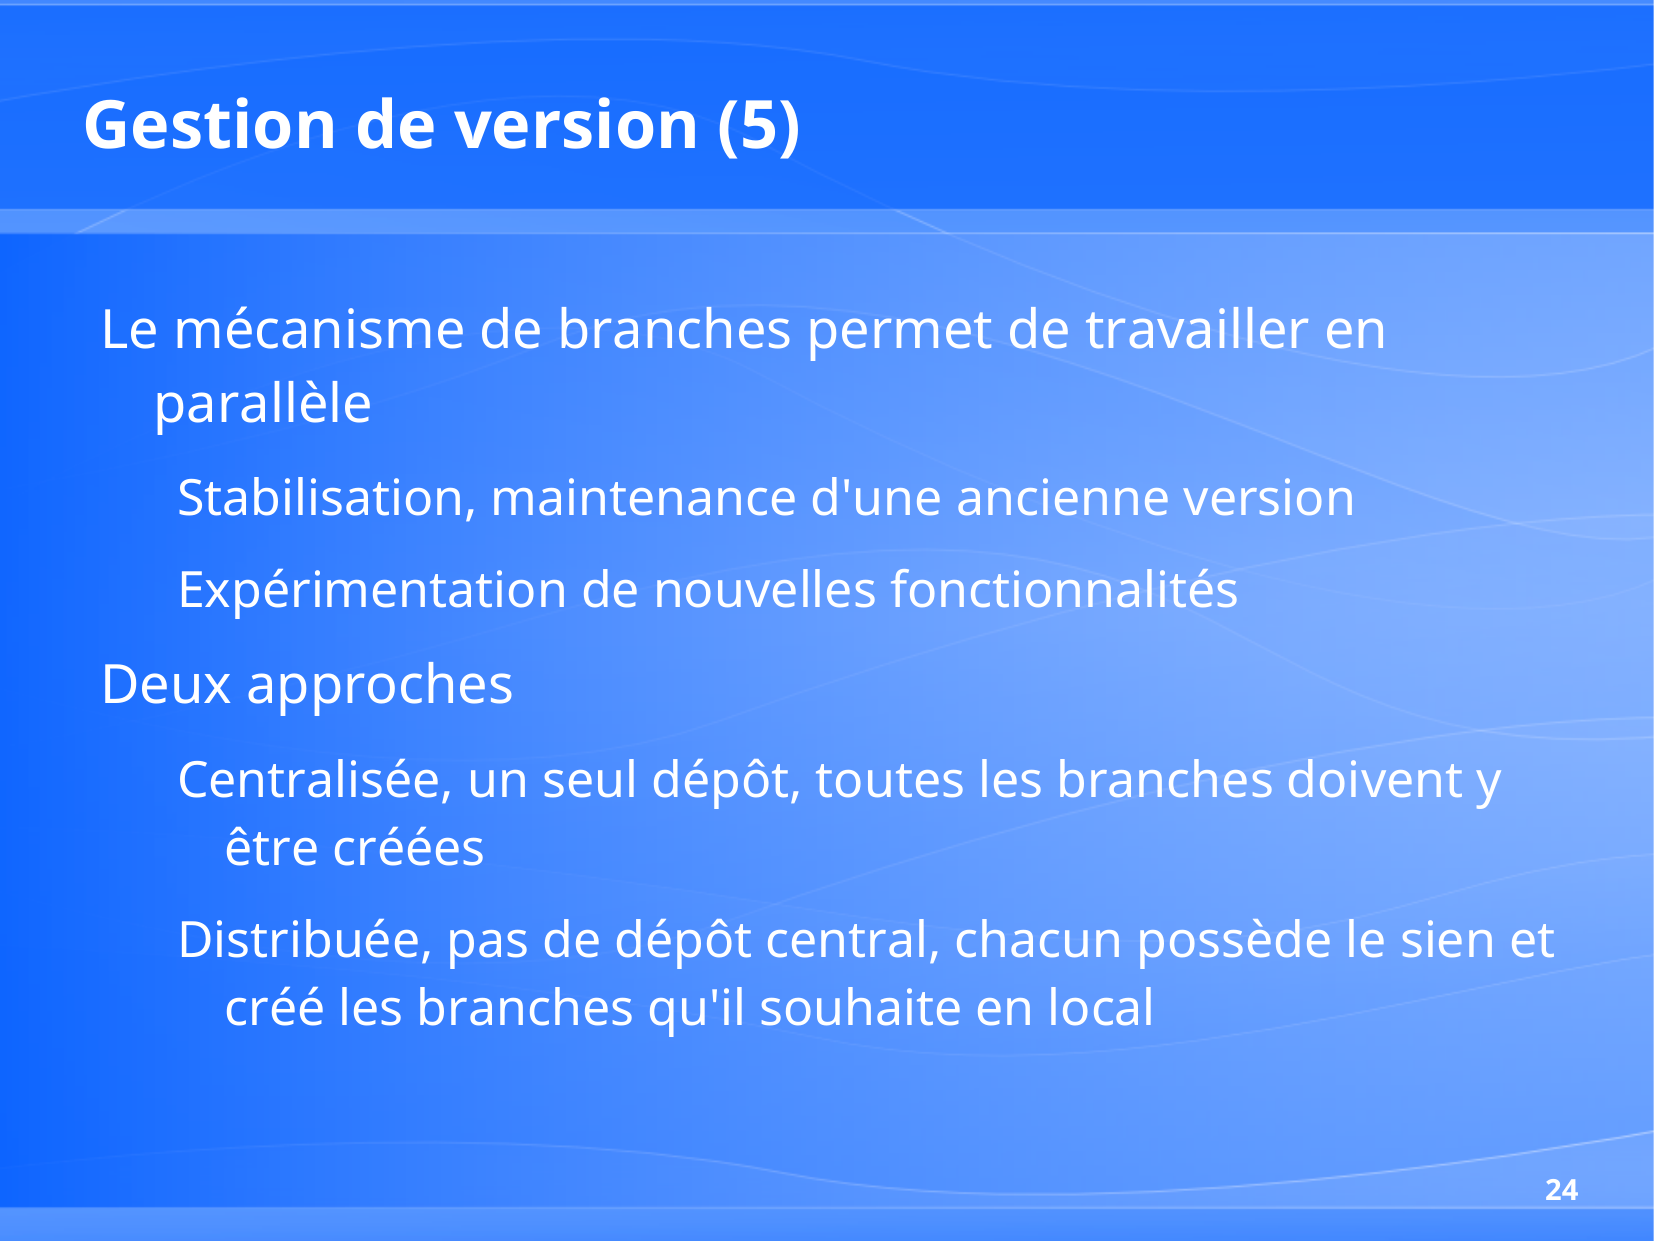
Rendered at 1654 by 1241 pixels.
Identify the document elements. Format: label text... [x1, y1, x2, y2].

title Gestion de version (5) [23, 15, 1625, 229]
picture [0, 0, 1654, 1241]
list Le mécanisme de branches permet de travailler en parallèle Stabilisation, maintenance d'une ancienne version Expérimentation de nouvelles fonctionnalités Deux approches Centralisée, un seul dépôt, toutes les branches doivent y être créées Distribuée, pas de dépôt central, chacun possède le sien et créé les branches qu'il souhaite en local [82, 290, 1571, 1108]
